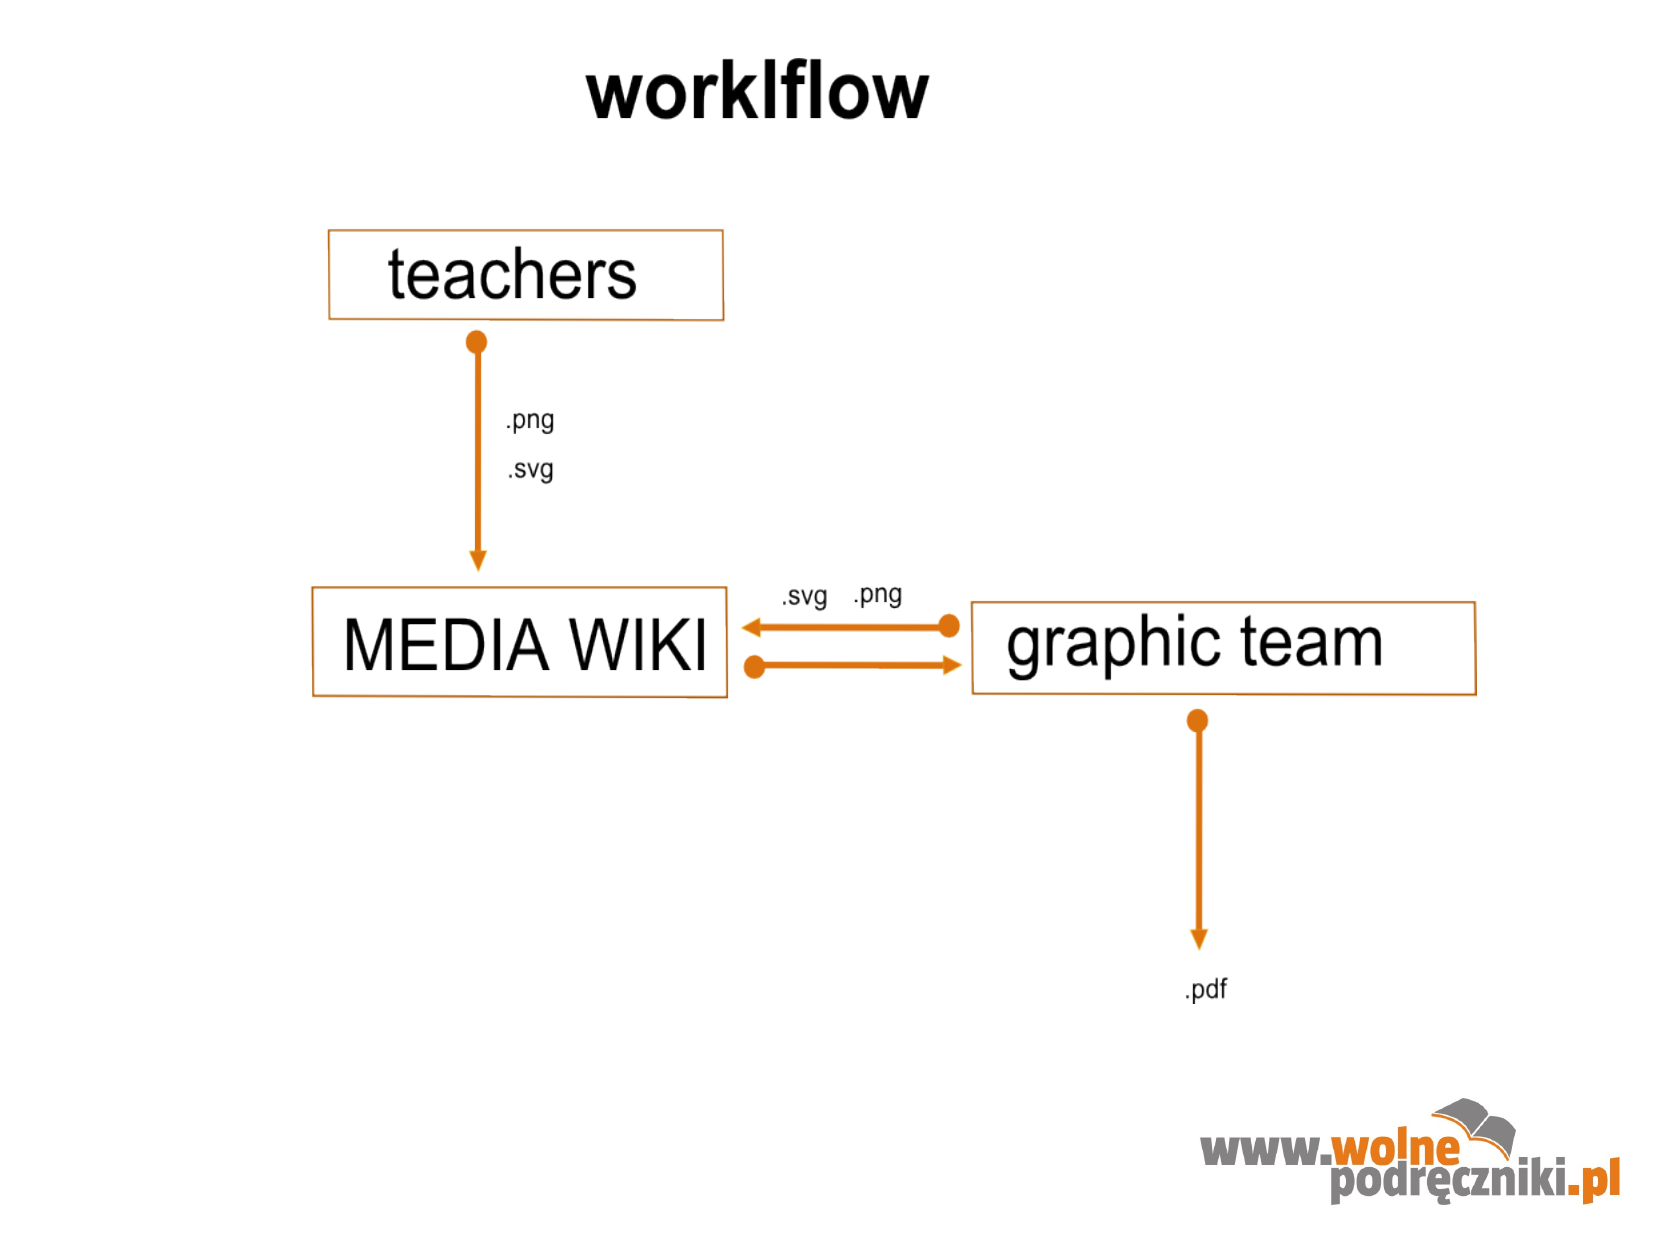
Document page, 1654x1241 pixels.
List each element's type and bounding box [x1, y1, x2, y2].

picture [1198, 1092, 1625, 1211]
picture [152, 58, 1477, 1004]
